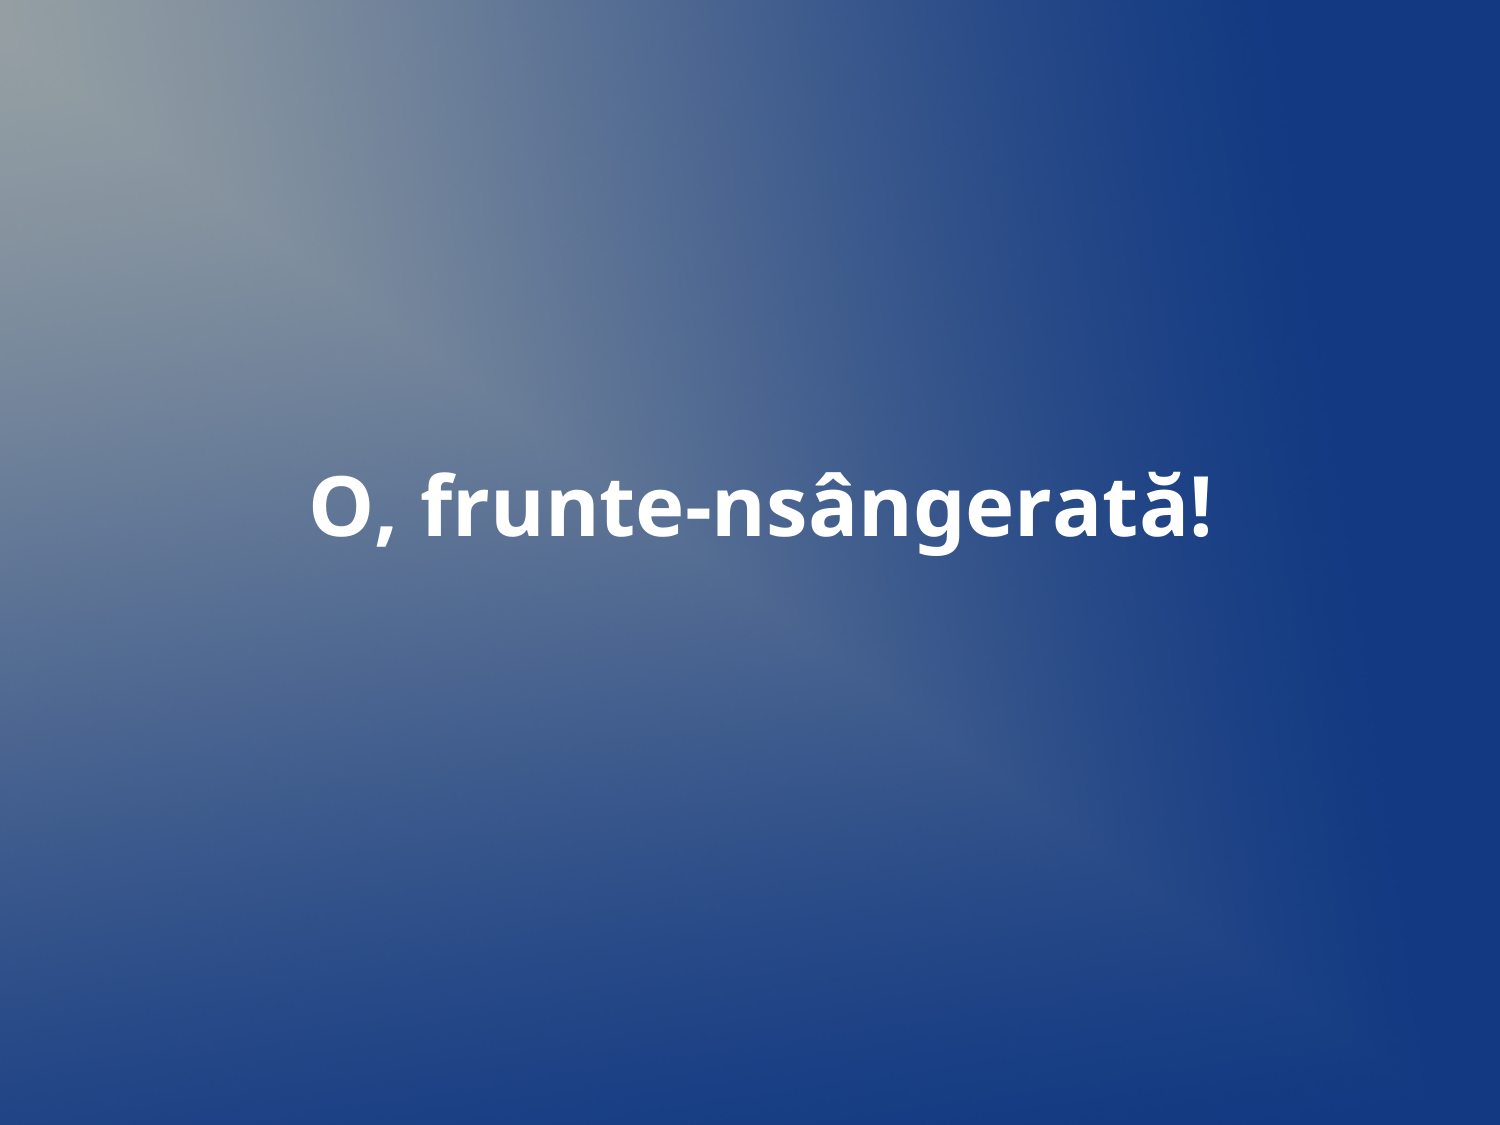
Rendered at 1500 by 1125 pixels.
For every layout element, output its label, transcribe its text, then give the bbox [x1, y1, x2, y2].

text_box O, frunte-nsângerată! [294, 445, 1229, 562]
picture [0, 0, 1500, 1125]
